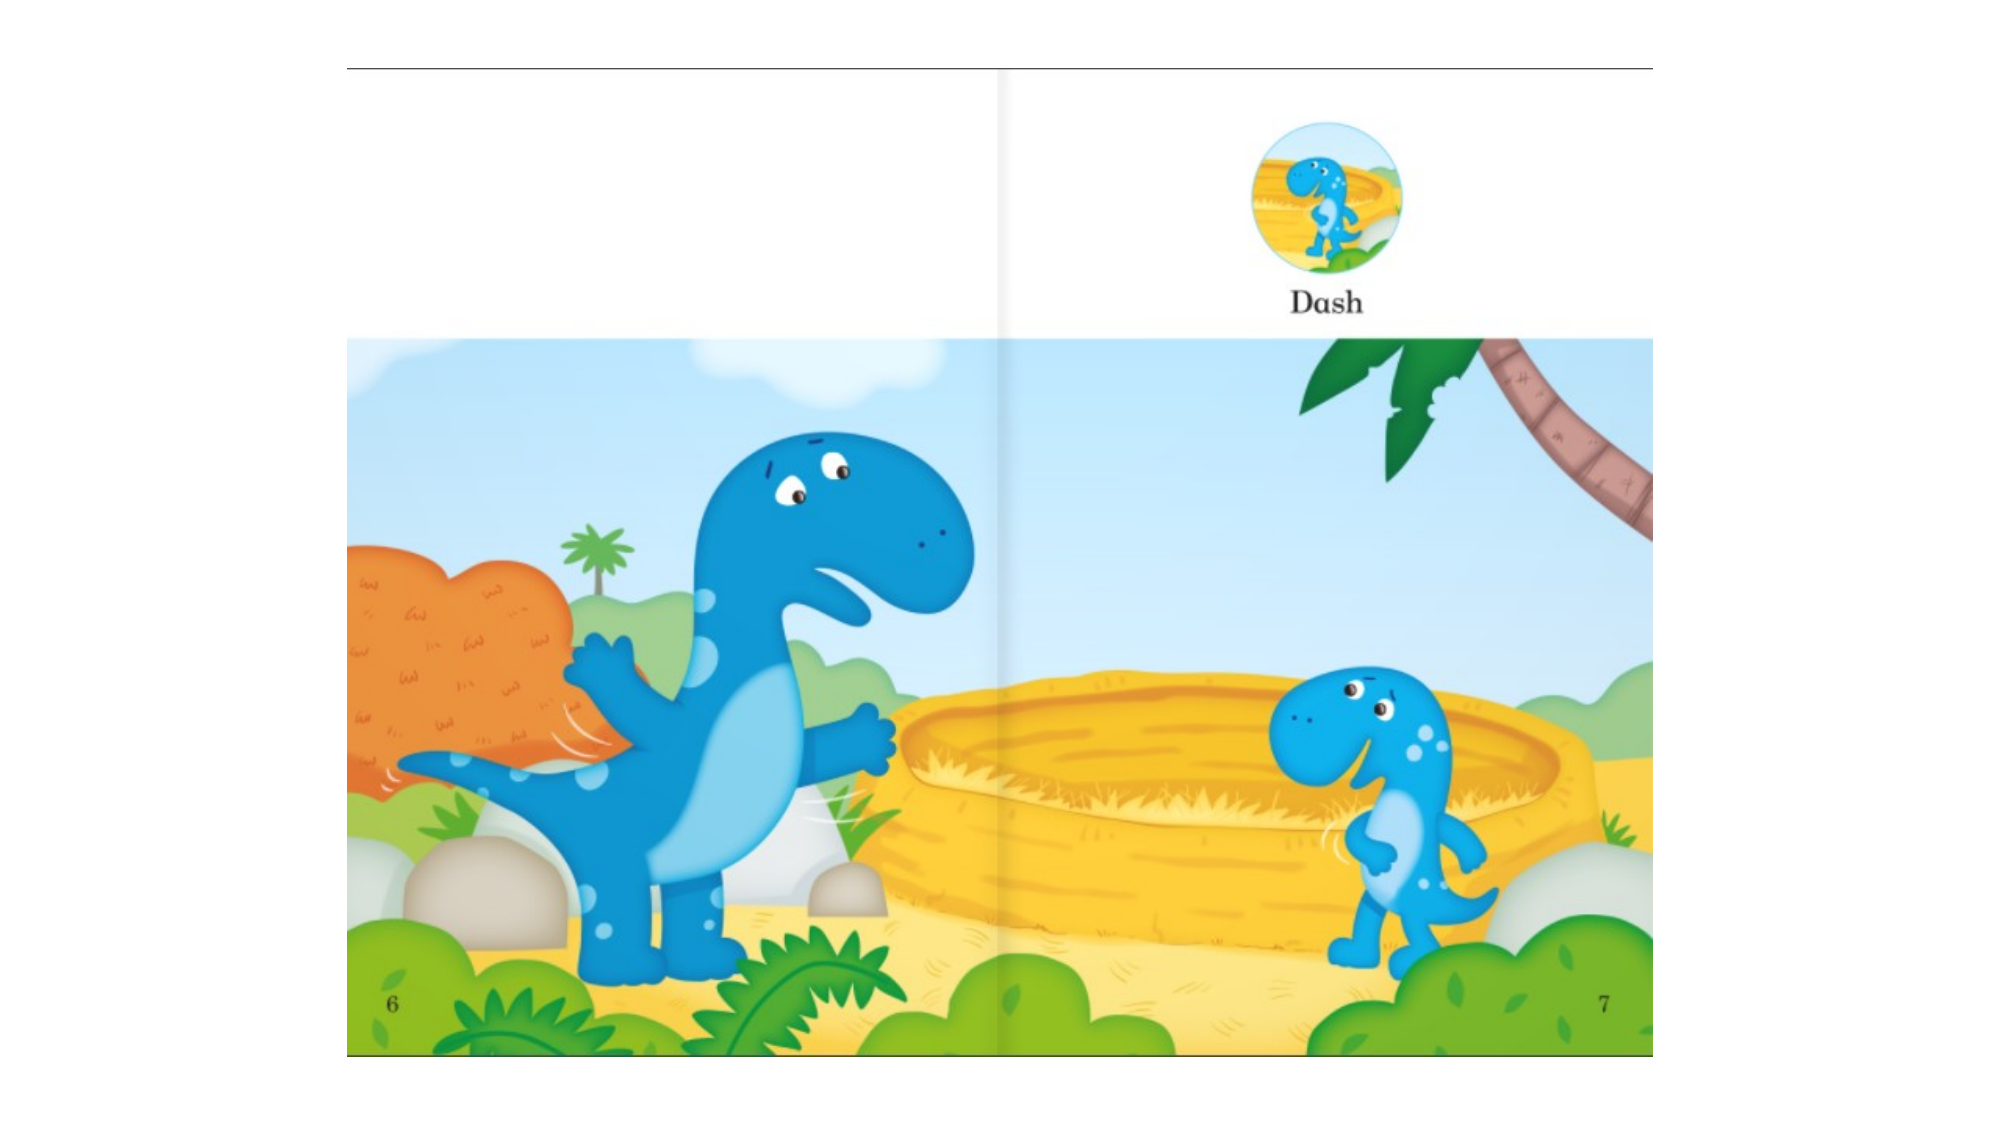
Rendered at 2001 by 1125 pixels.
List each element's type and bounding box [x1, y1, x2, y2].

picture [347, 68, 1653, 1057]
